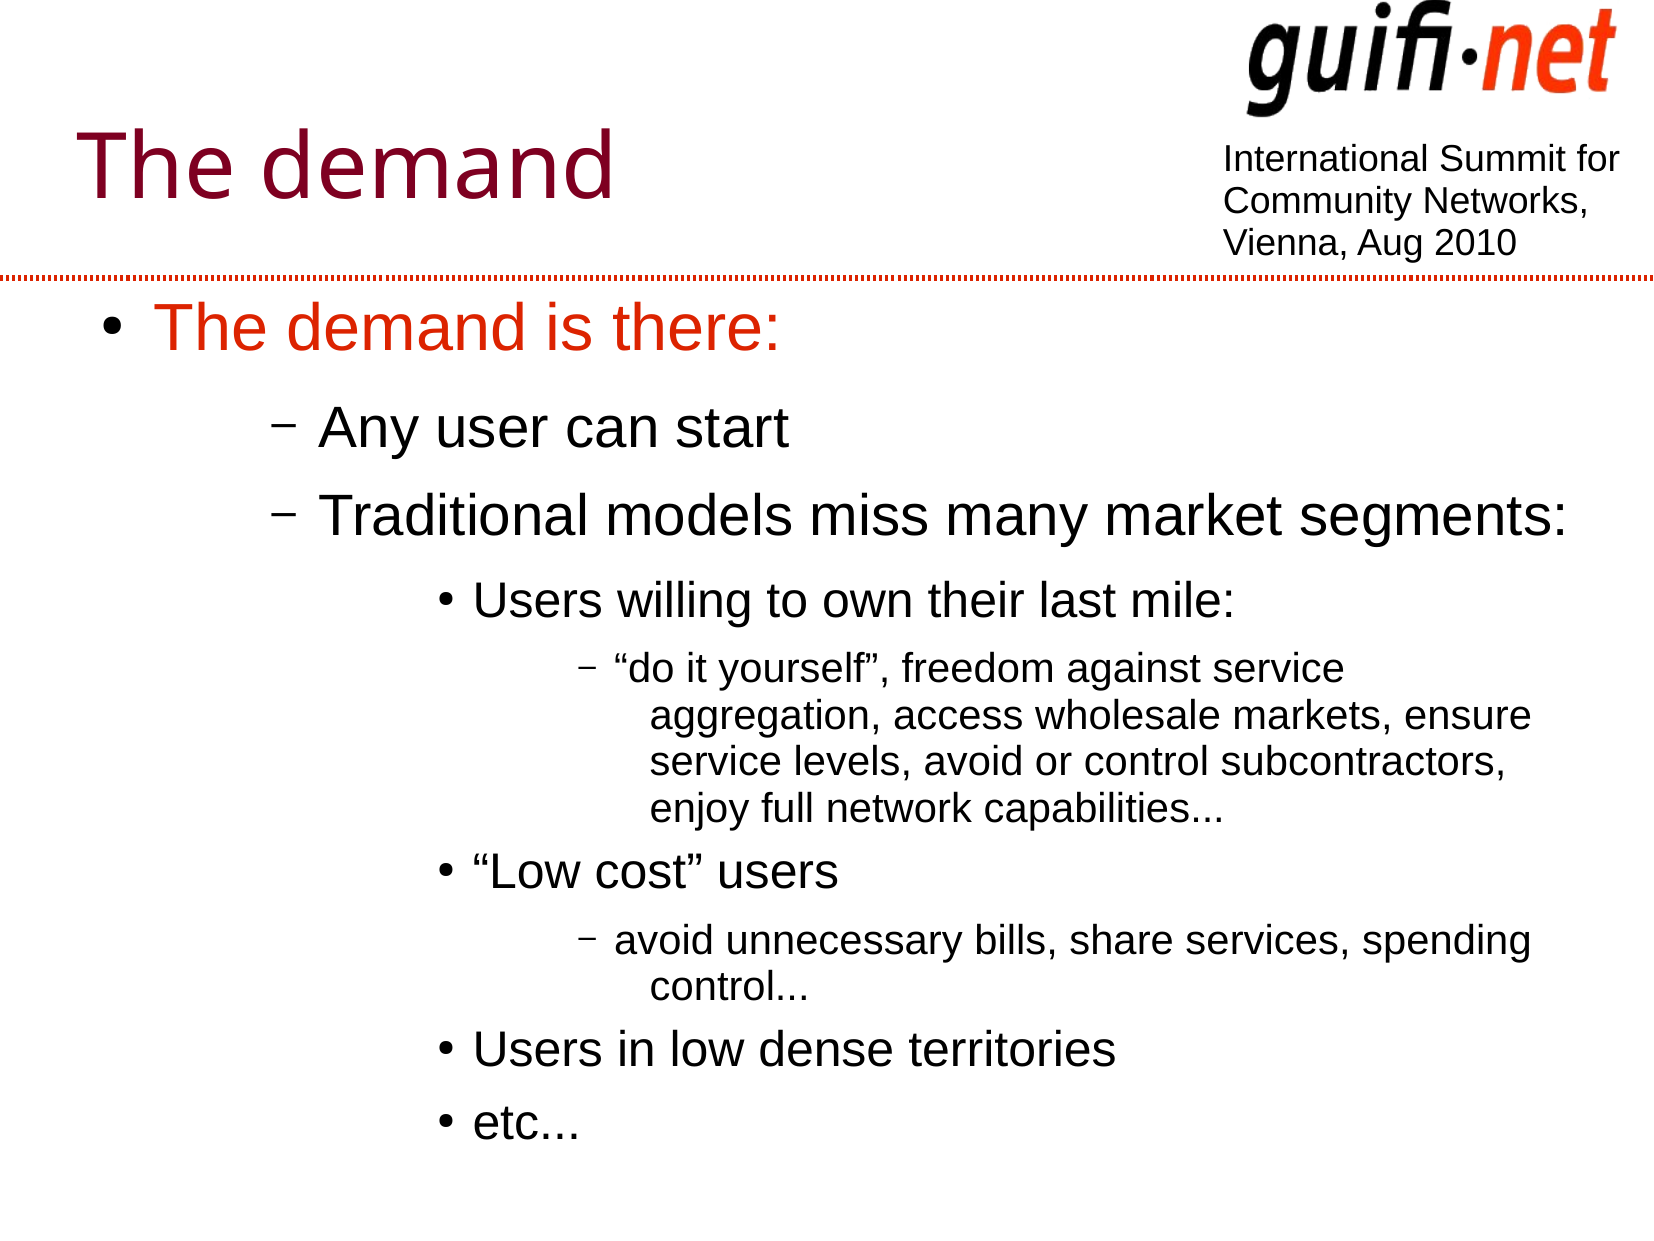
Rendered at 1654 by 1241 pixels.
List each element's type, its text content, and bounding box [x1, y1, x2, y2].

title The demand [76, 59, 1093, 267]
list The demand is there: Any user can start Traditional models miss many market segments: Users willing to own their last mile: “do it yourself”, freedom against service aggregation, access wholesale markets, ensure service levels, avoid or control subcontractors, enjoy full network capabilities... “Low cost” users avoid unnecessary bills, share services, spending control... Users in low dense territories etc... [82, 290, 1571, 1151]
picture [1240, 0, 1625, 119]
